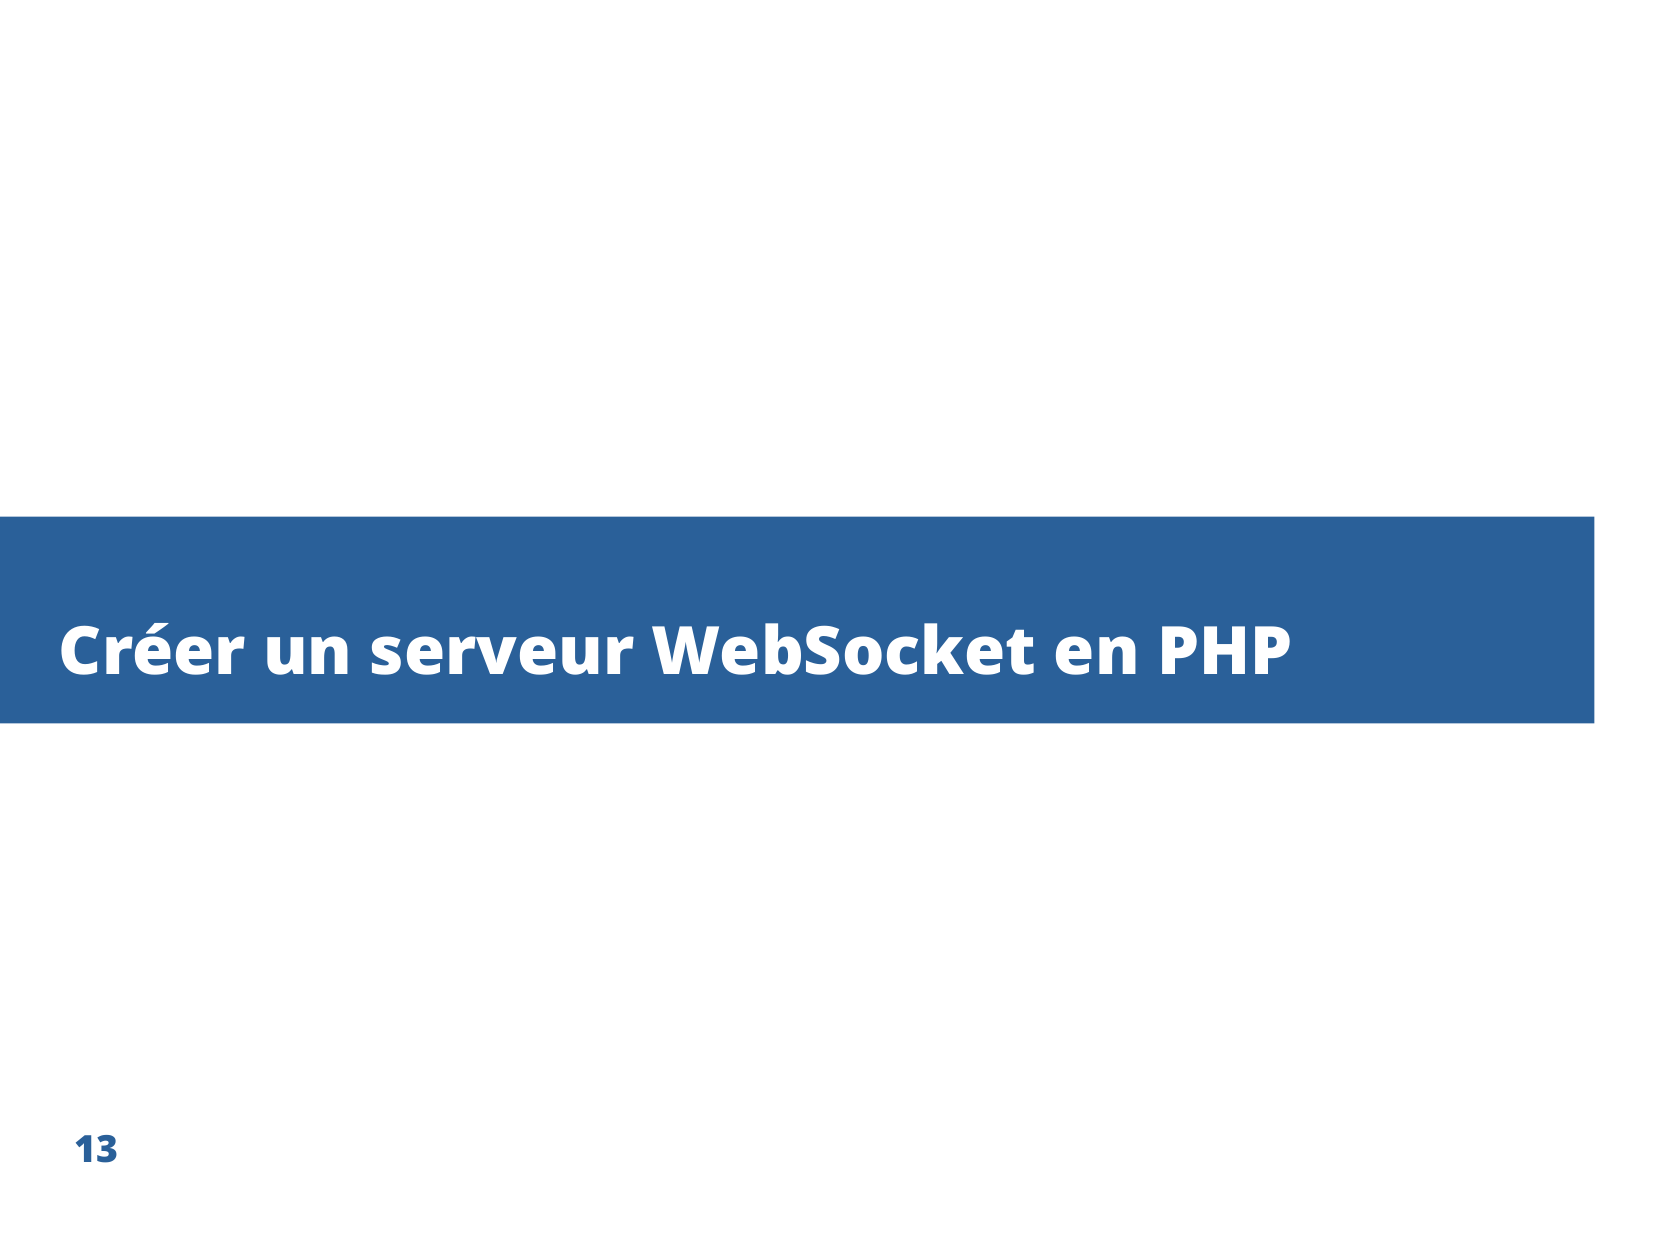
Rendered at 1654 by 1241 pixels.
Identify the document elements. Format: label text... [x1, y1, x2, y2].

title Créer un serveur WebSocket en PHP [59, 546, 1595, 694]
